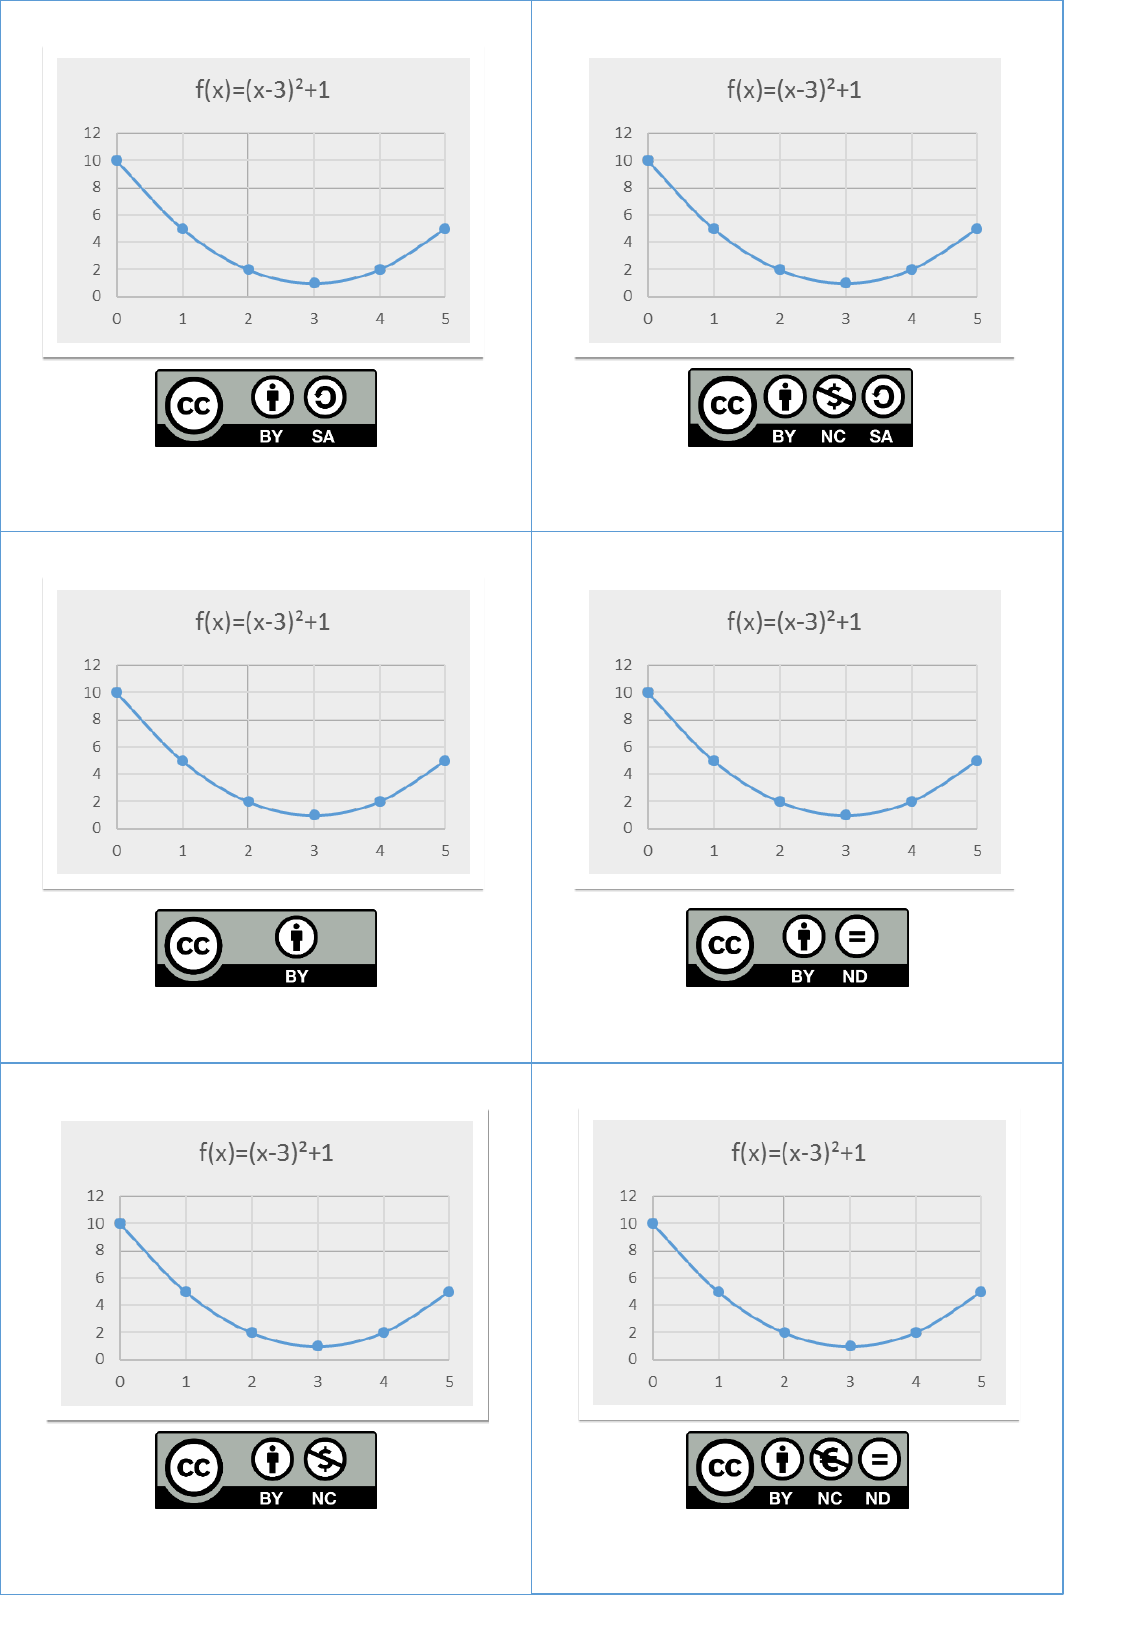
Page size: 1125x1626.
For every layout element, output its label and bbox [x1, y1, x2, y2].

picture [593, 1120, 1006, 1406]
picture [686, 1431, 909, 1509]
picture [155, 909, 377, 987]
picture [57, 589, 470, 875]
picture [688, 368, 913, 448]
picture [60, 1120, 474, 1406]
picture [155, 1431, 377, 1509]
picture [57, 57, 470, 343]
picture [155, 369, 377, 448]
picture [686, 908, 909, 987]
picture [588, 589, 1002, 875]
picture [588, 57, 1002, 343]
